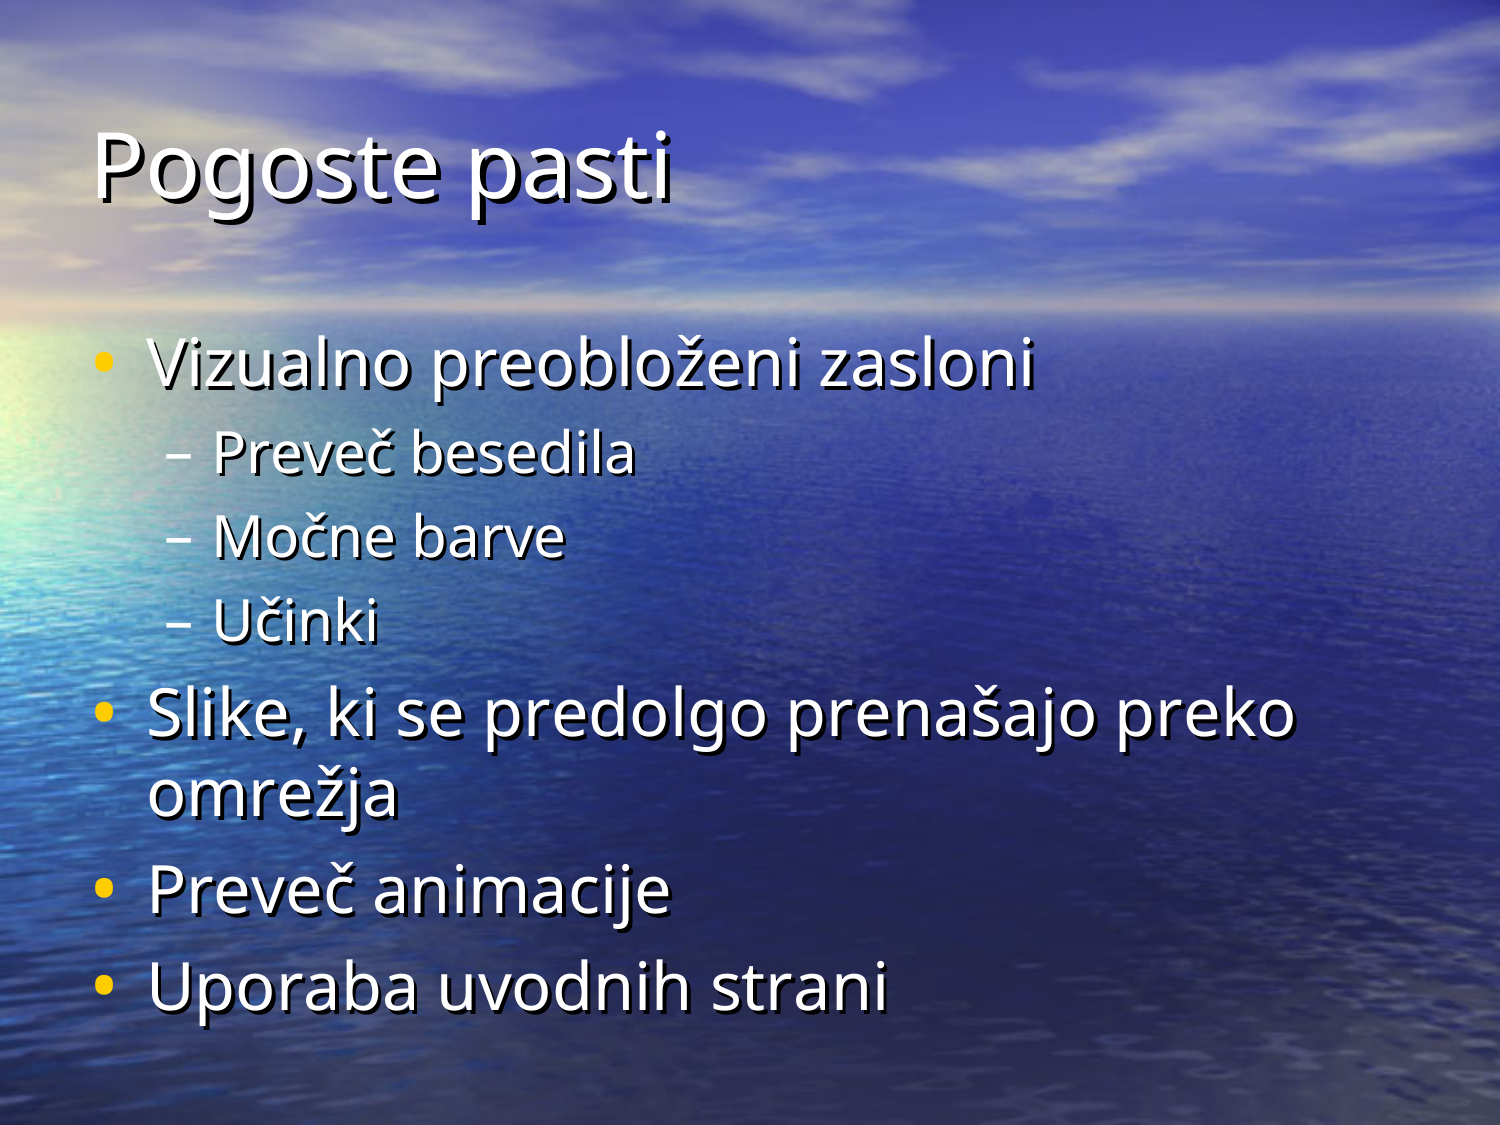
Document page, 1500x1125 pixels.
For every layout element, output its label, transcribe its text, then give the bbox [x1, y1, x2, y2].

picture [0, 0, 1500, 1125]
list Vizualno preobloženi zasloni Preveč besedila Močne barve Učinki Slike, ki se predolgo prenašajo preko omrežja Preveč animacije Uporaba uvodnih strani [75, 312, 1426, 1125]
title Pogoste pasti [75, 47, 1426, 276]
